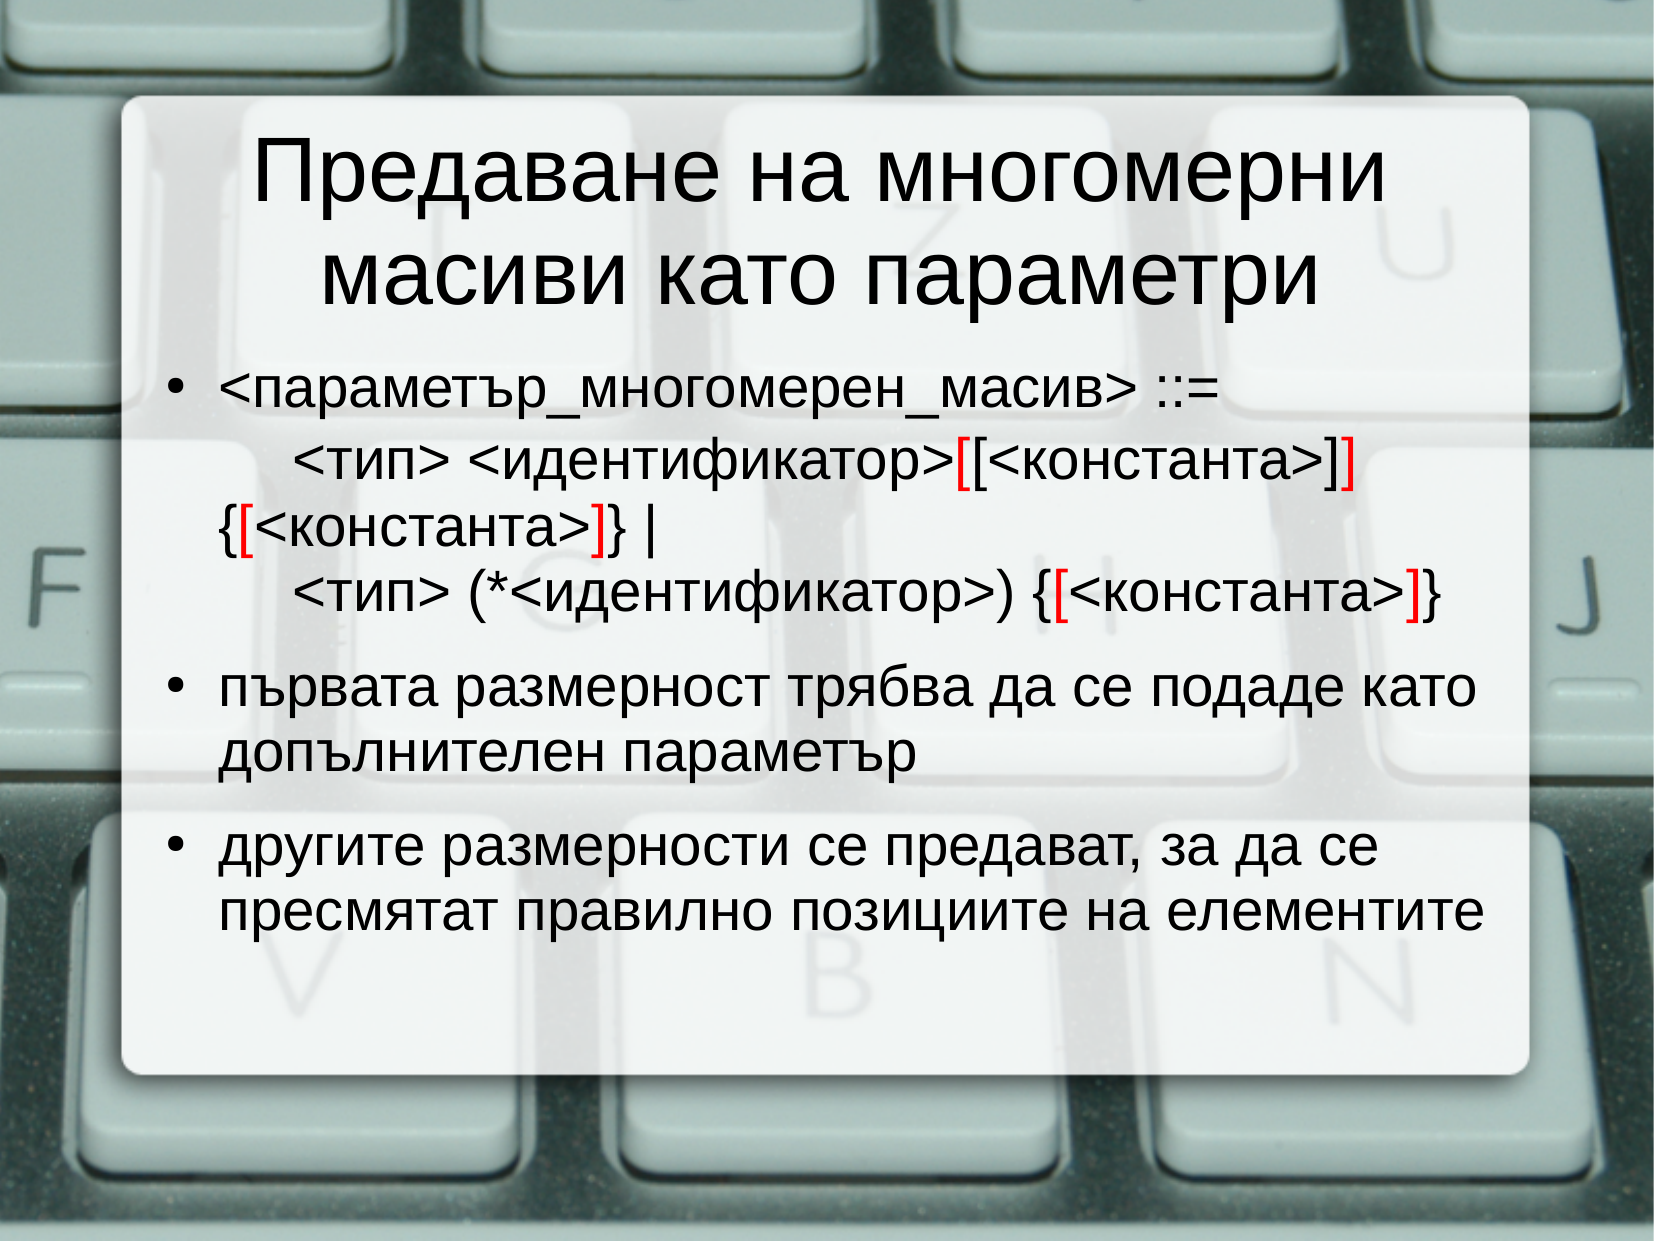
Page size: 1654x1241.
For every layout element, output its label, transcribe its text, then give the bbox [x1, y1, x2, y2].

title Предаване на многомерни масиви като параметри [135, 117, 1506, 325]
list <параметър_многомерен_масив> ::= <тип> <идентификатор>[[<константа>]] {[<константа>]} | <тип> (*<идентификатор>) {[<константа>]} първата размерност трябва да се подаде като допълнителен параметър другите размерности се предават, за да се пресмятат правилно позициите на елементите [147, 354, 1506, 1074]
picture [0, 0, 1654, 1241]
